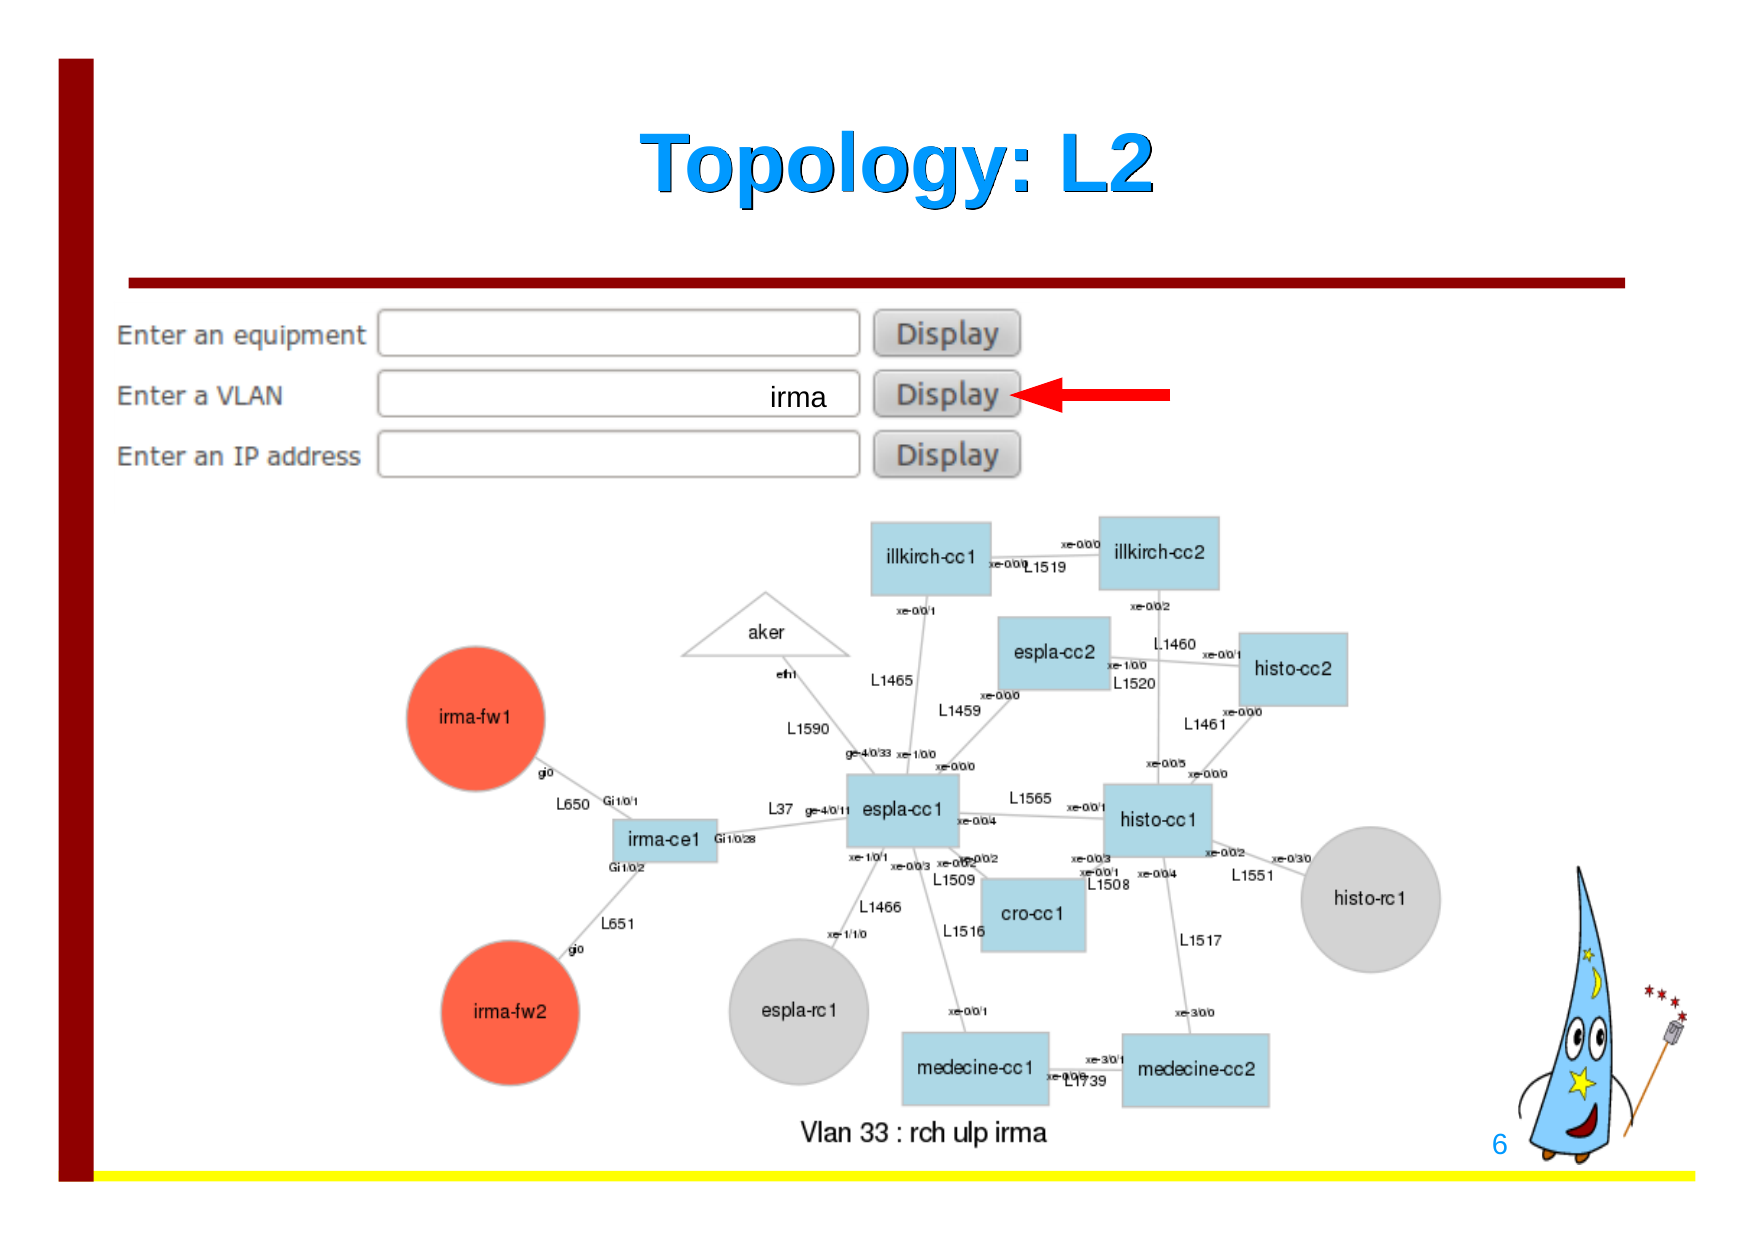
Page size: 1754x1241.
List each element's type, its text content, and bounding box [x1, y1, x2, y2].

picture [113, 301, 1477, 1165]
text_box irma [755, 373, 859, 437]
picture [1518, 865, 1687, 1165]
title Topology: L2 [152, 74, 1643, 252]
